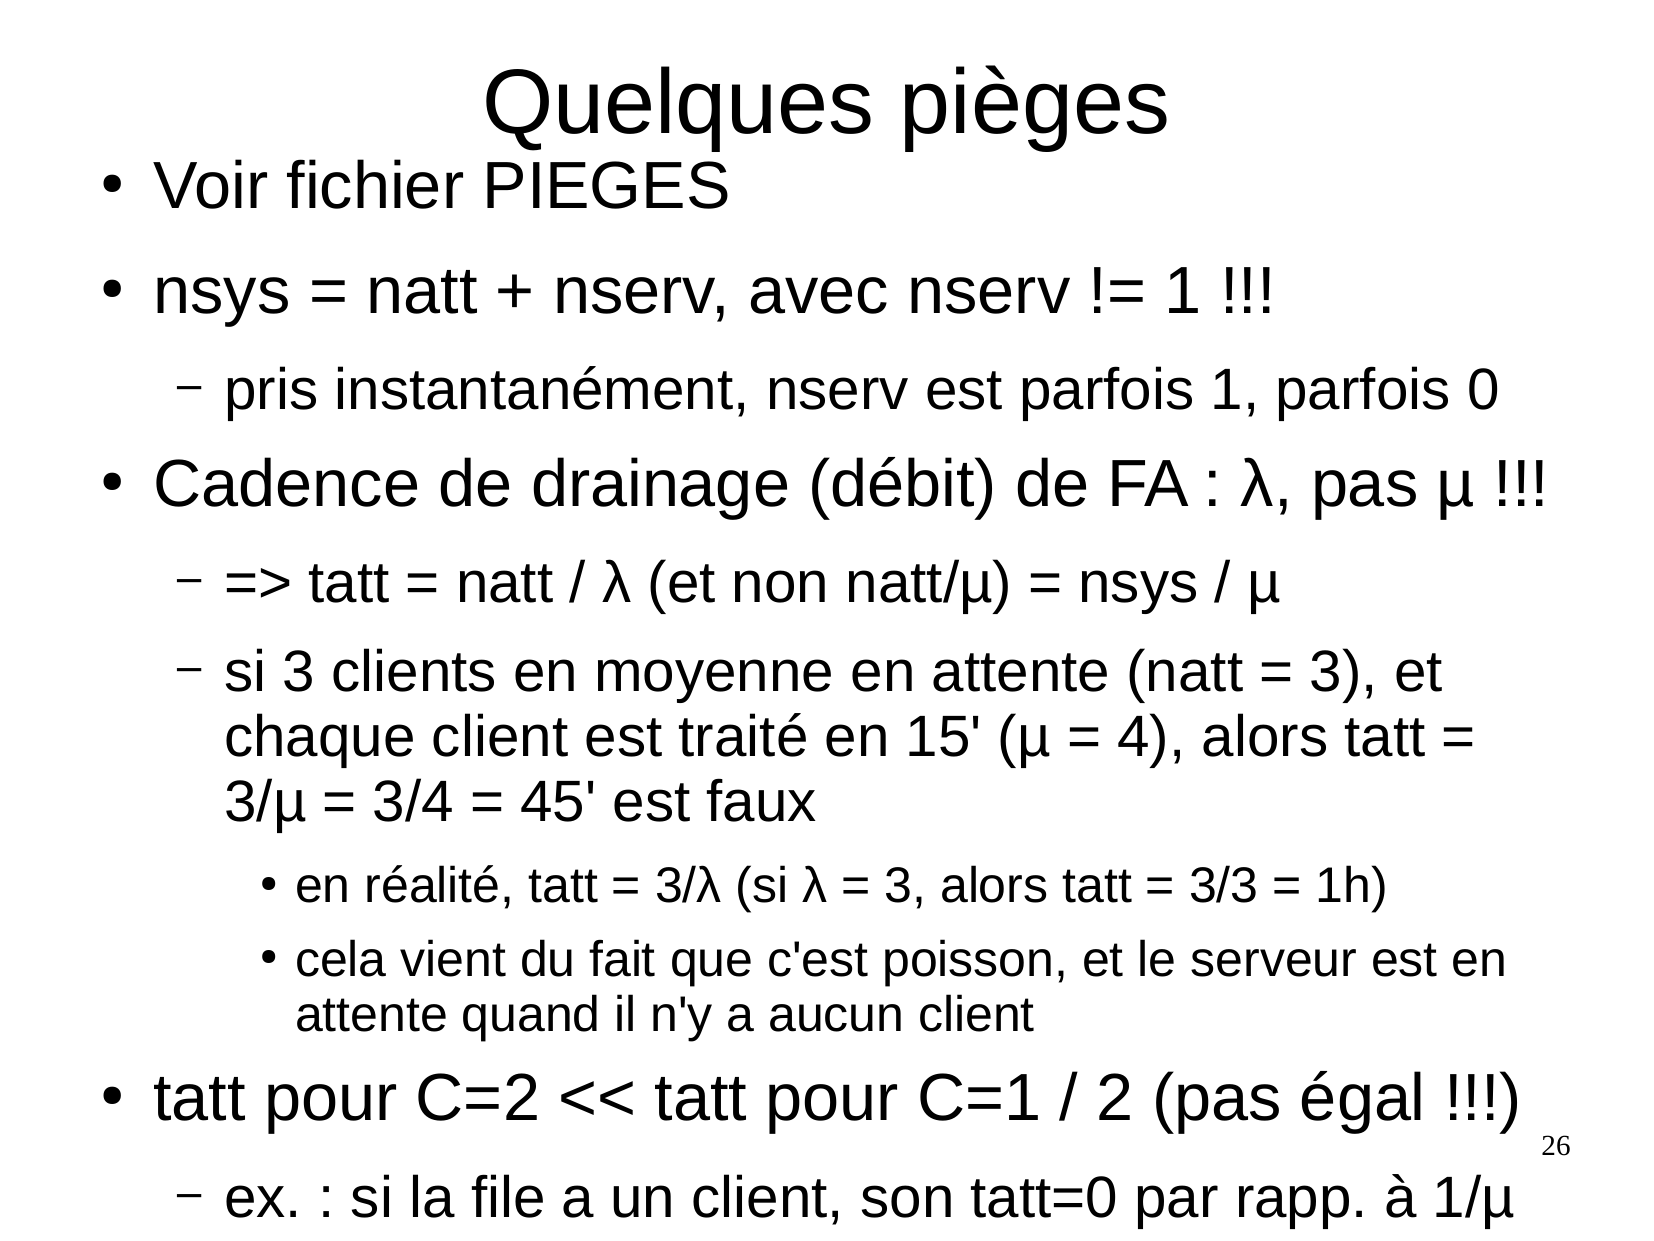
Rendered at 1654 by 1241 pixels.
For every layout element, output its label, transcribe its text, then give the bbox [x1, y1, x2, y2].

list Voir fichier PIEGES nsys = natt + nserv, avec nserv != 1 !!! pris instantanément, nserv est parfois 1, parfois 0 Cadence de drainage (débit) de FA : λ, pas µ !!! => tatt = natt / λ (et non natt/µ) = nsys / µ si 3 clients en moyenne en attente (natt = 3), et chaque client est traité en 15' (µ = 4), alors tatt = 3/µ = 3/4 = 45' est faux en réalité, tatt = 3/λ (si λ = 3, alors tatt = 3/3 = 1h) cela vient du fait que c'est poisson, et le serveur est en attente quand il n'y a aucun client tatt pour C=2 << tatt pour C=1 / 2 (pas égal !!!) ex. : si la file a un client, son tatt=0 par rapp. à 1/µ [82, 148, 1571, 1230]
title Quelques pièges [82, 50, 1571, 148]
